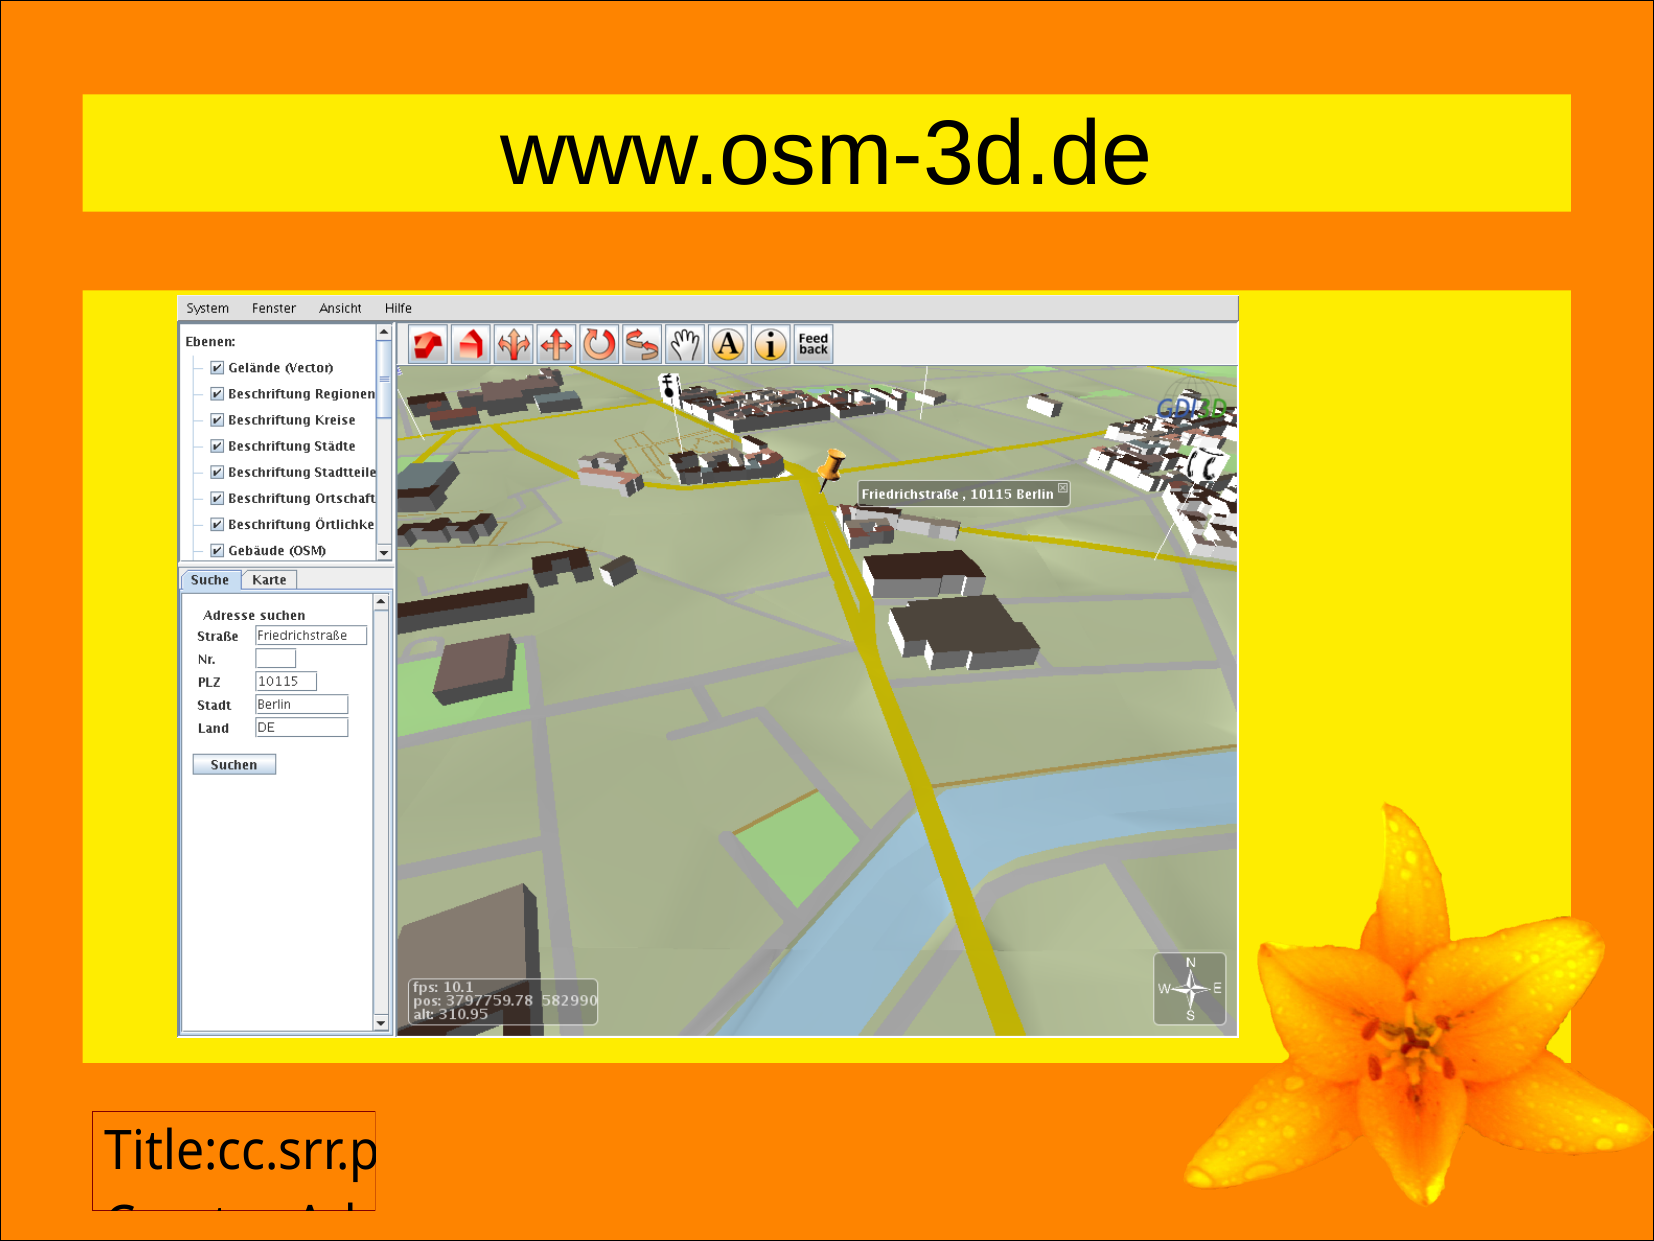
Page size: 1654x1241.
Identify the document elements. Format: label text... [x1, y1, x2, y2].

text_box [0, 0, 1654, 1241]
text_box www.osm-3d.de [82, 94, 1571, 212]
picture [88, 1108, 376, 1211]
picture [177, 295, 1654, 1241]
